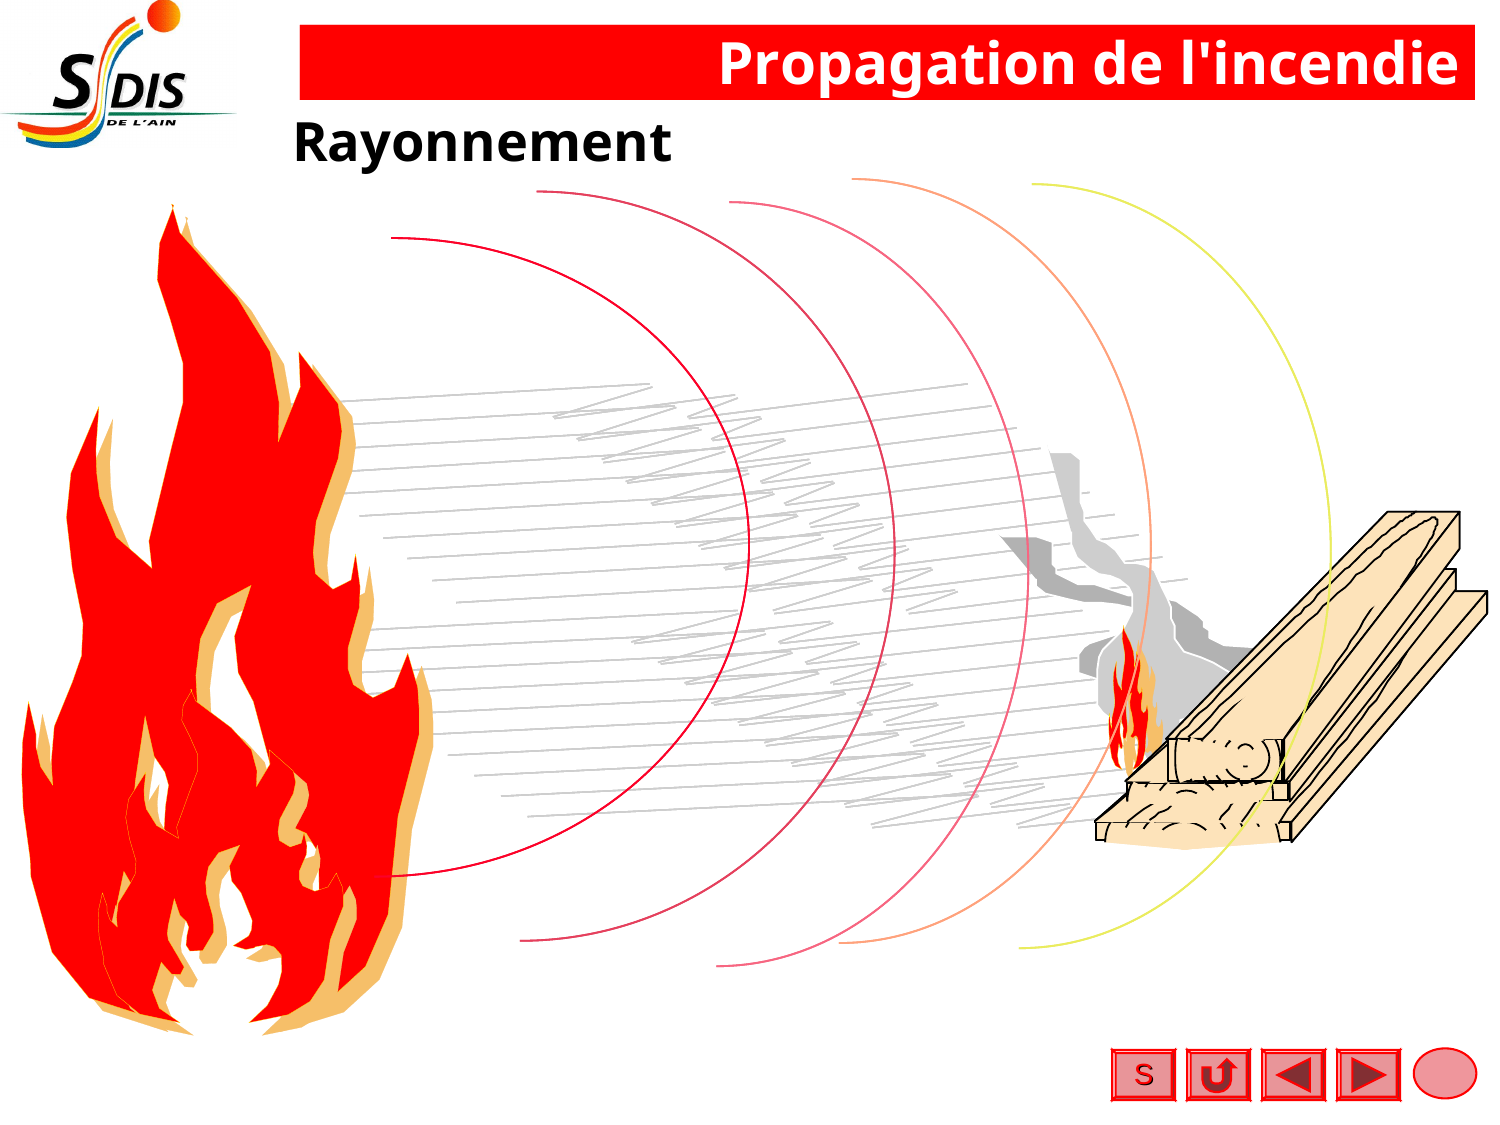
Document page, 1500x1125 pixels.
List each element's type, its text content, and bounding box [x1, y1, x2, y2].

picture [0, 0, 237, 148]
text_box Propagation de l'incendie [299, 24, 1475, 95]
picture [1192, 1055, 1245, 1095]
picture [15, 177, 1495, 1046]
picture [1267, 1055, 1320, 1095]
title Rayonnement [277, 95, 1500, 187]
picture [1117, 1055, 1170, 1095]
picture [1342, 1055, 1395, 1095]
text_box [1413, 1048, 1477, 1099]
